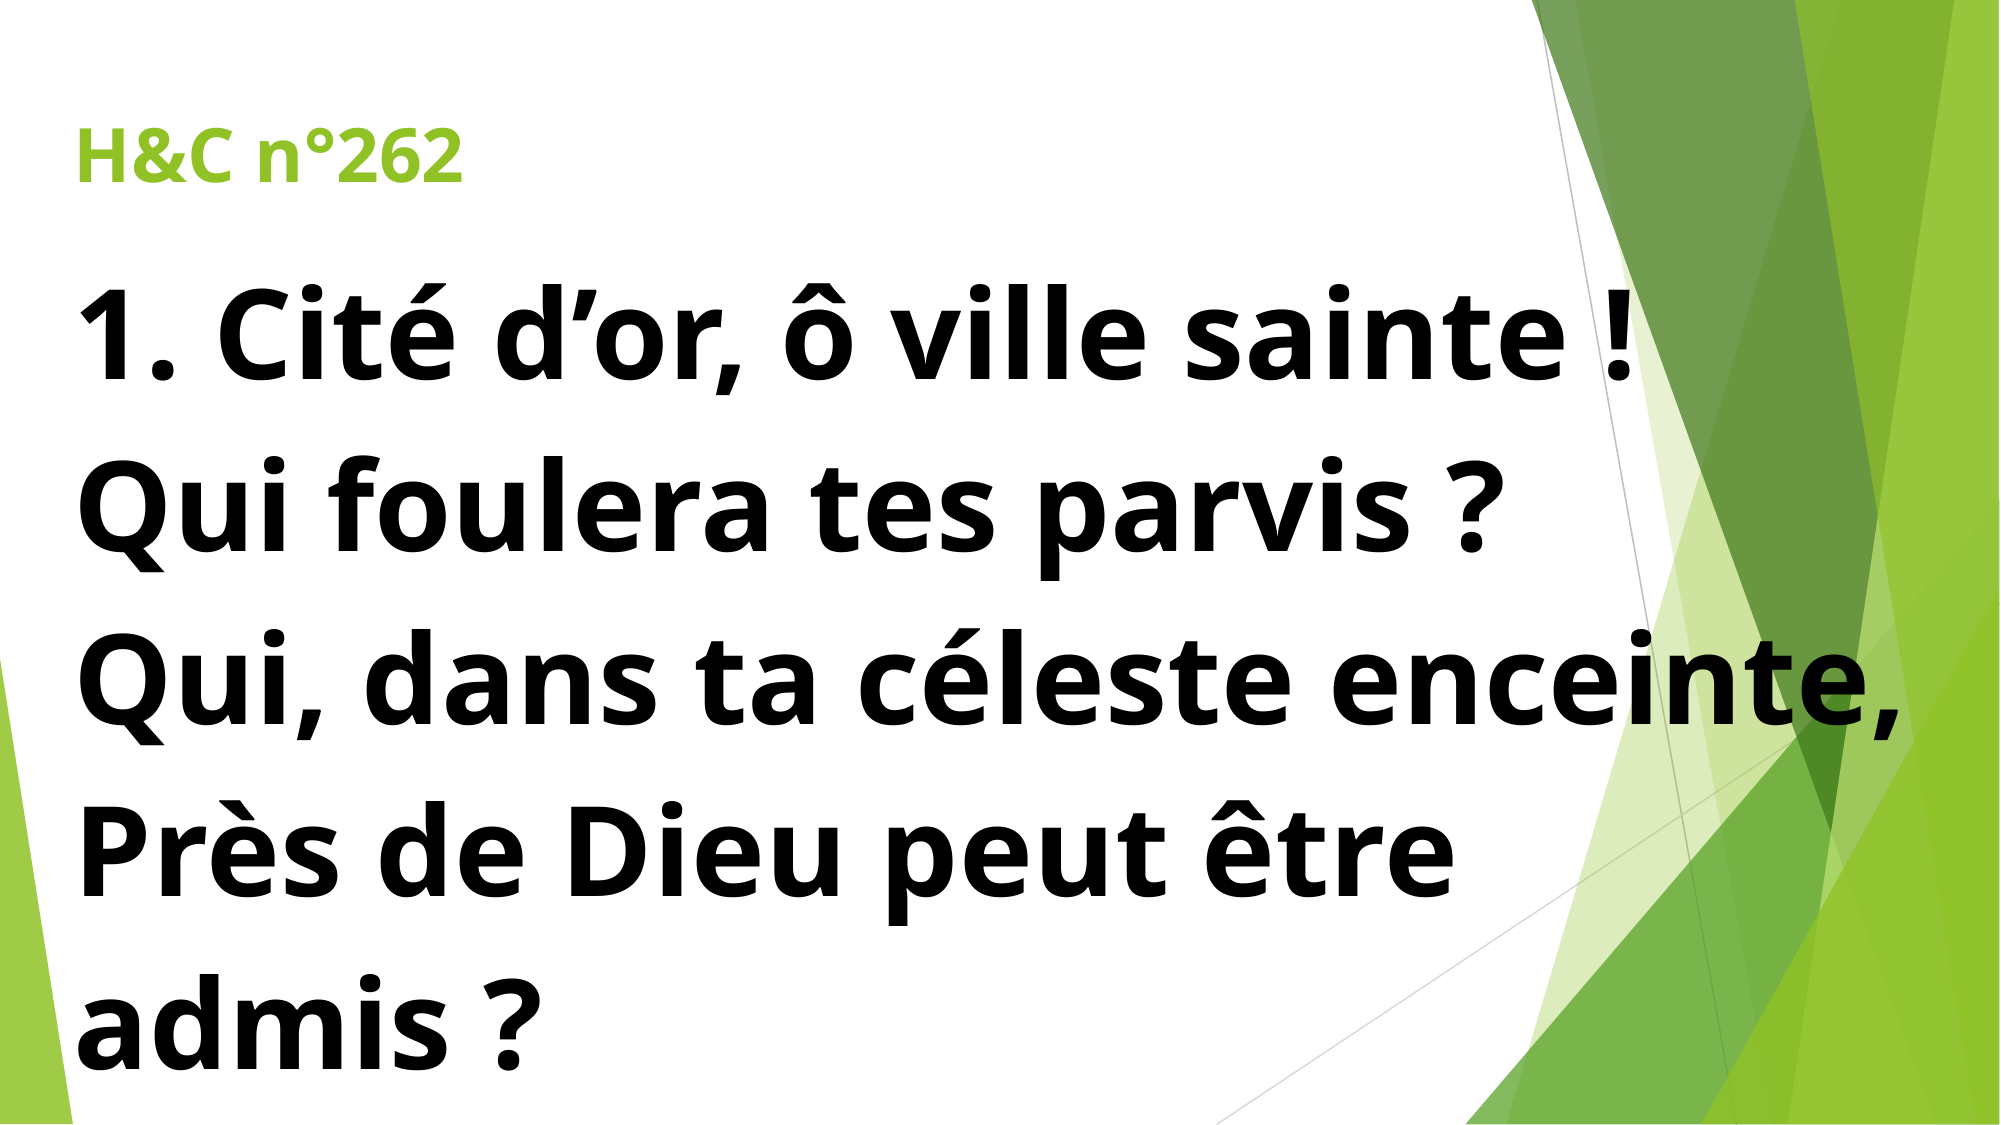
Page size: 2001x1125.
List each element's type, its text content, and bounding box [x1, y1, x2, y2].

text_box H&C n°262 [59, 99, 1522, 213]
text_box 1. Cité d’or, ô ville sainte ! Qui foulera tes parvis ? Qui, dans ta céleste enceinte, Près de Dieu peut être admis ? [59, 224, 1961, 1074]
